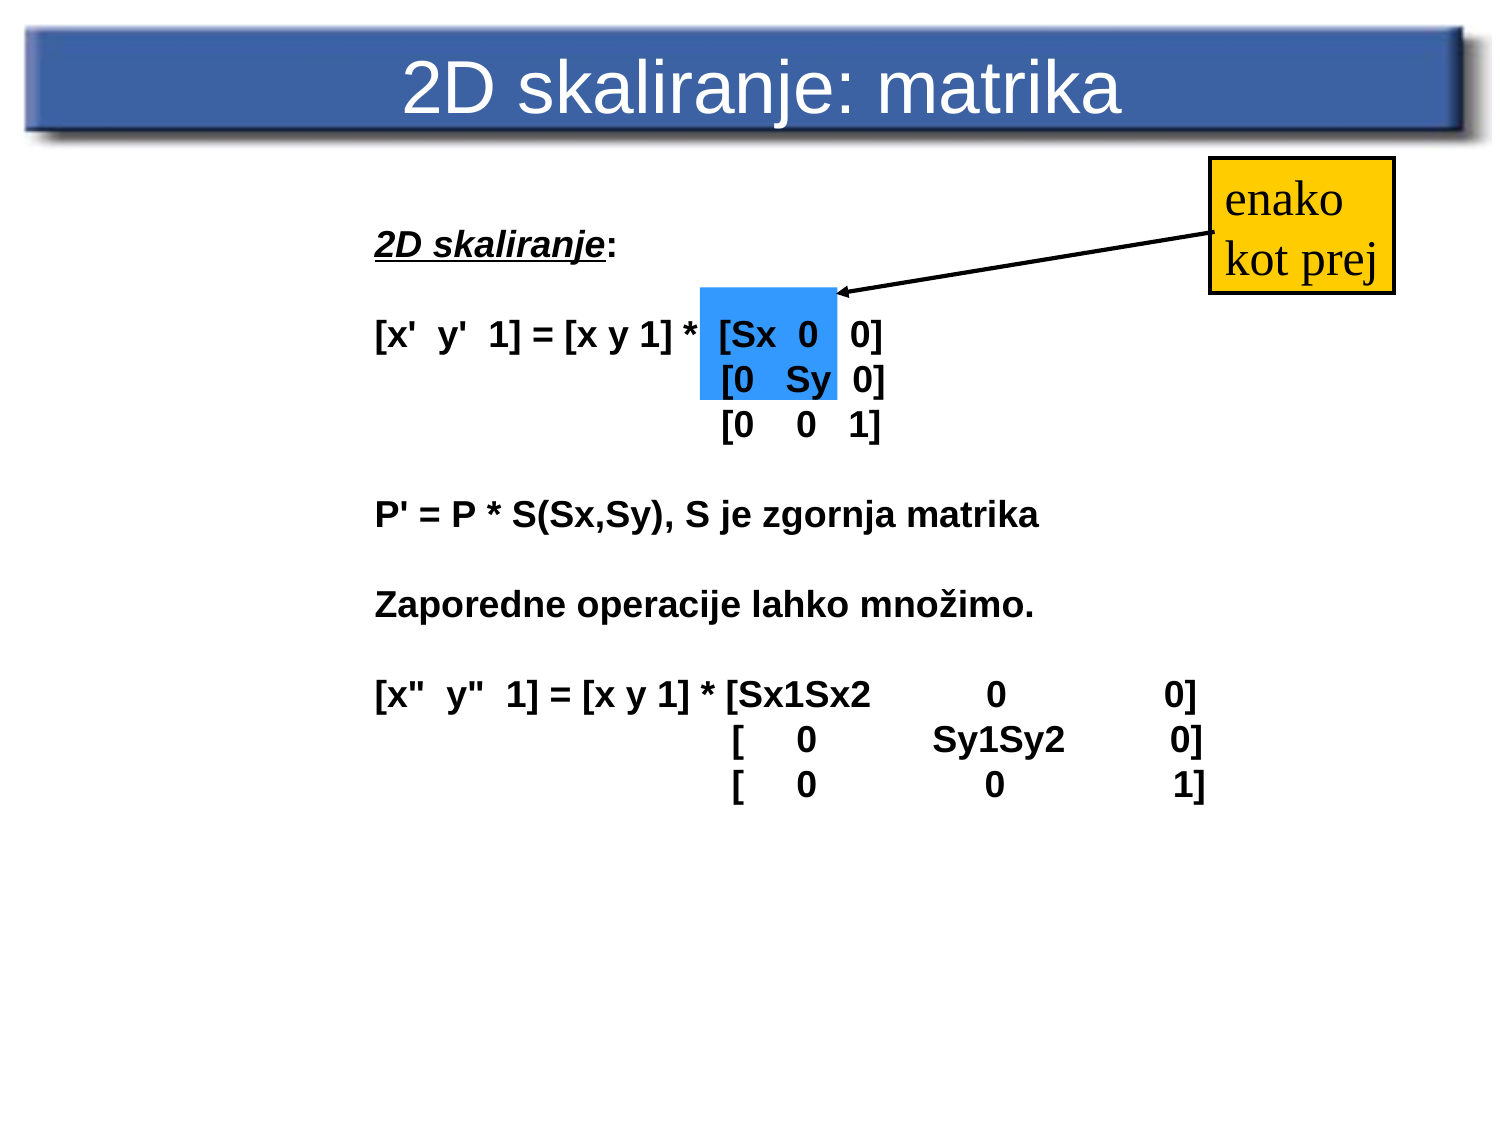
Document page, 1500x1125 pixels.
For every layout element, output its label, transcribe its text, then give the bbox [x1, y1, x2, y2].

text_box 2D skaliranje: matrika [112, 30, 1412, 136]
picture [23, 23, 1492, 151]
text_box 2D skaliranje: [x' y' 1] = [x y 1] * [Sx 0 0] [0 Sy 0] [0 0 1] P' = P * S(Sx,Sy), S je zgornja matrika Zaporedne operacije lahko množimo. [x" y" 1] = [x y 1] * [Sx1Sx2 0 0] [ 0 Sy1Sy2 0] [ 0 0 1] [359, 212, 1265, 813]
text_box enako kot prej [1209, 158, 1395, 293]
